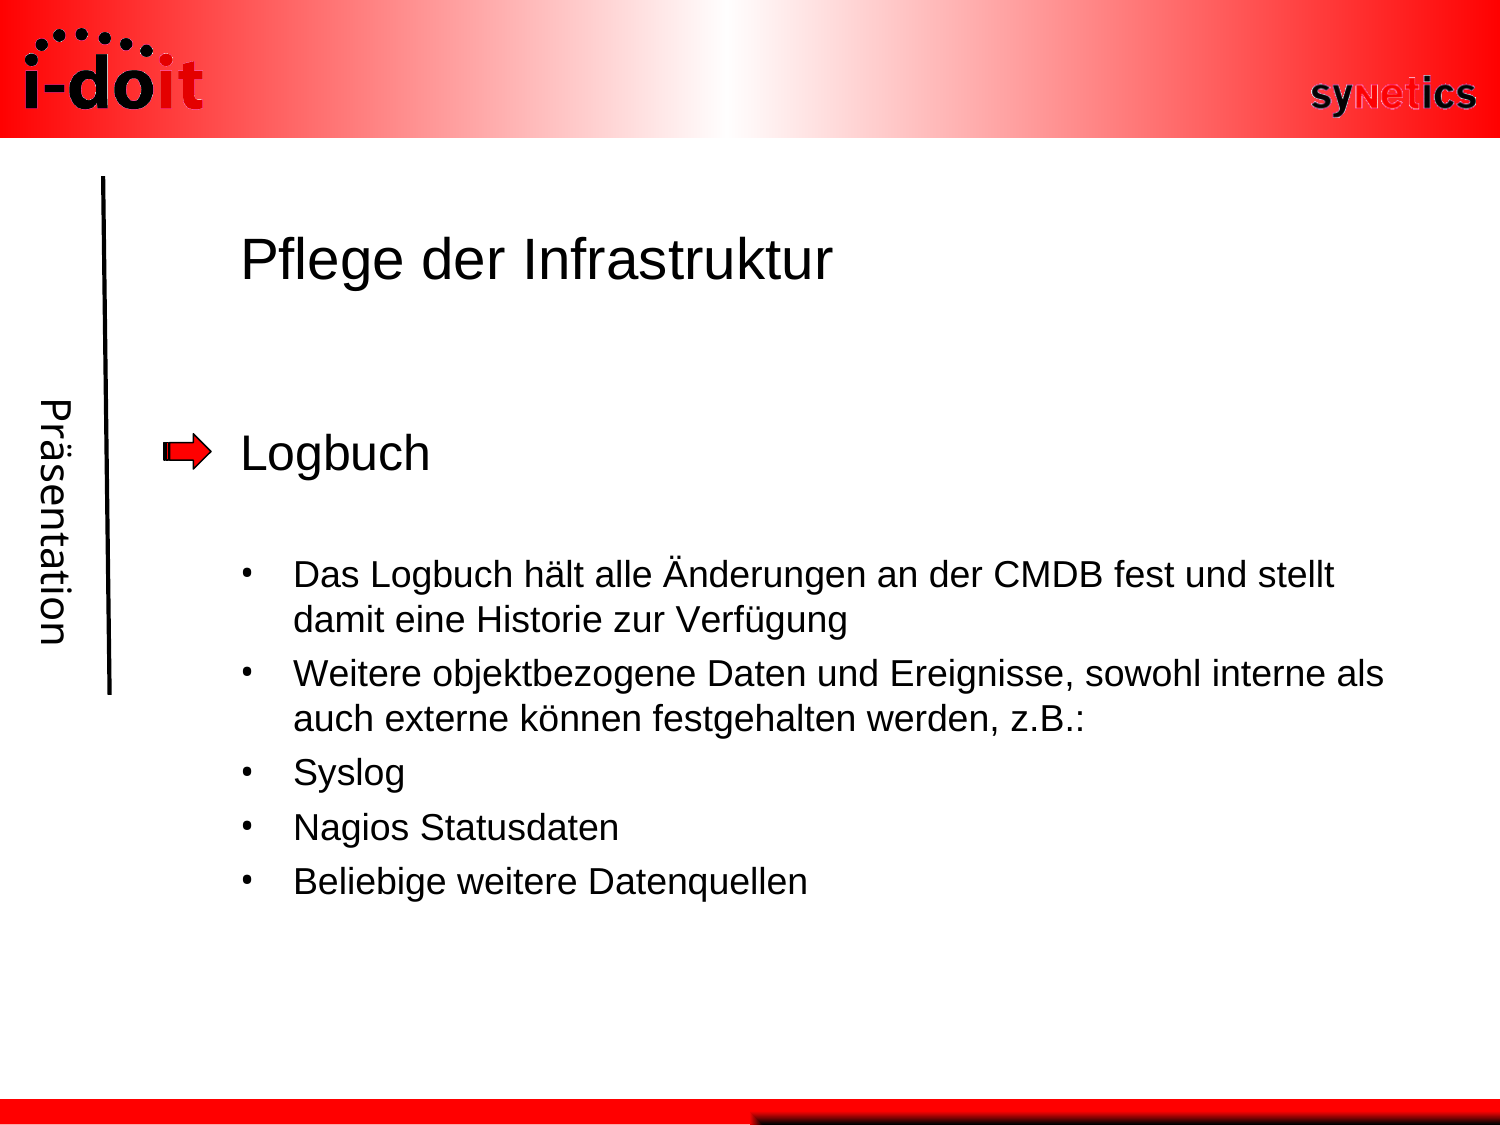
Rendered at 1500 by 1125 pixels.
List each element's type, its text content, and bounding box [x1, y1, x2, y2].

picture [1311, 75, 1476, 119]
text_box [164, 433, 212, 470]
text_box Logbuch Das Logbuch hält alle Änderungen an der CMDB fest und stellt damit eine Historie zur Verfügung Weitere objektbezogene Daten und Ereignisse, sowohl interne als auch externe können festgehalten werden, z.B.: Syslog Nagios Statusdaten Beliebige weitere Datenquellen [225, 412, 1426, 1001]
picture [5, 11, 254, 126]
text_box Pflege der Infrastruktur [225, 162, 1426, 351]
